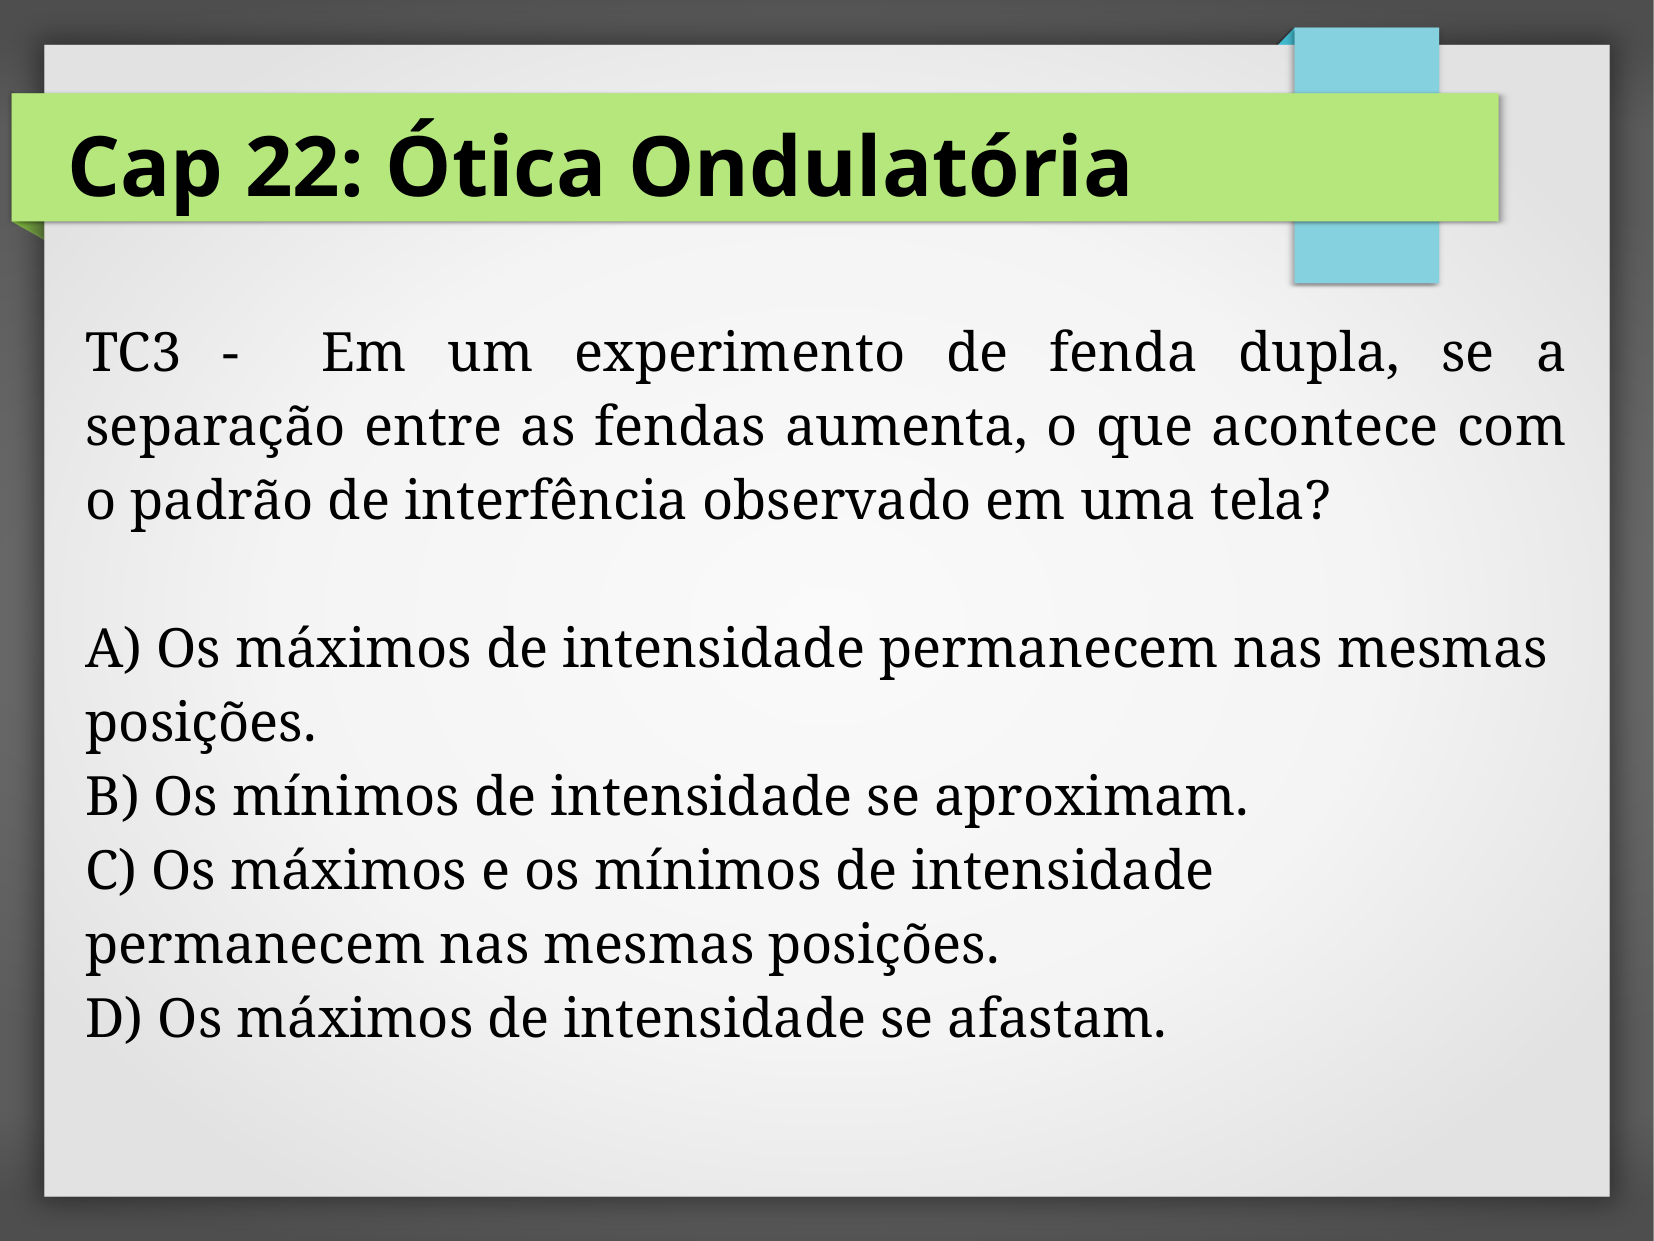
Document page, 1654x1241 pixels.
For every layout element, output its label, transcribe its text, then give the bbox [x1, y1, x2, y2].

text_box Cap 22: Ótica Ondulatória [53, 100, 1607, 1193]
picture [0, 0, 1654, 1241]
text_box TC3 - Em um experimento de fenda dupla, se a separação entre as fendas aumenta, o que acontece com o padrão de interfência observado em uma tela? A) Os máximos de intensidade permanecem nas mesmas posições. B) Os mínimos de intensidade se aproximam. C) Os máximos e os mínimos de intensidade permanecem nas mesmas posições. D) Os máximos de intensidade se afastam. [70, 306, 1583, 956]
